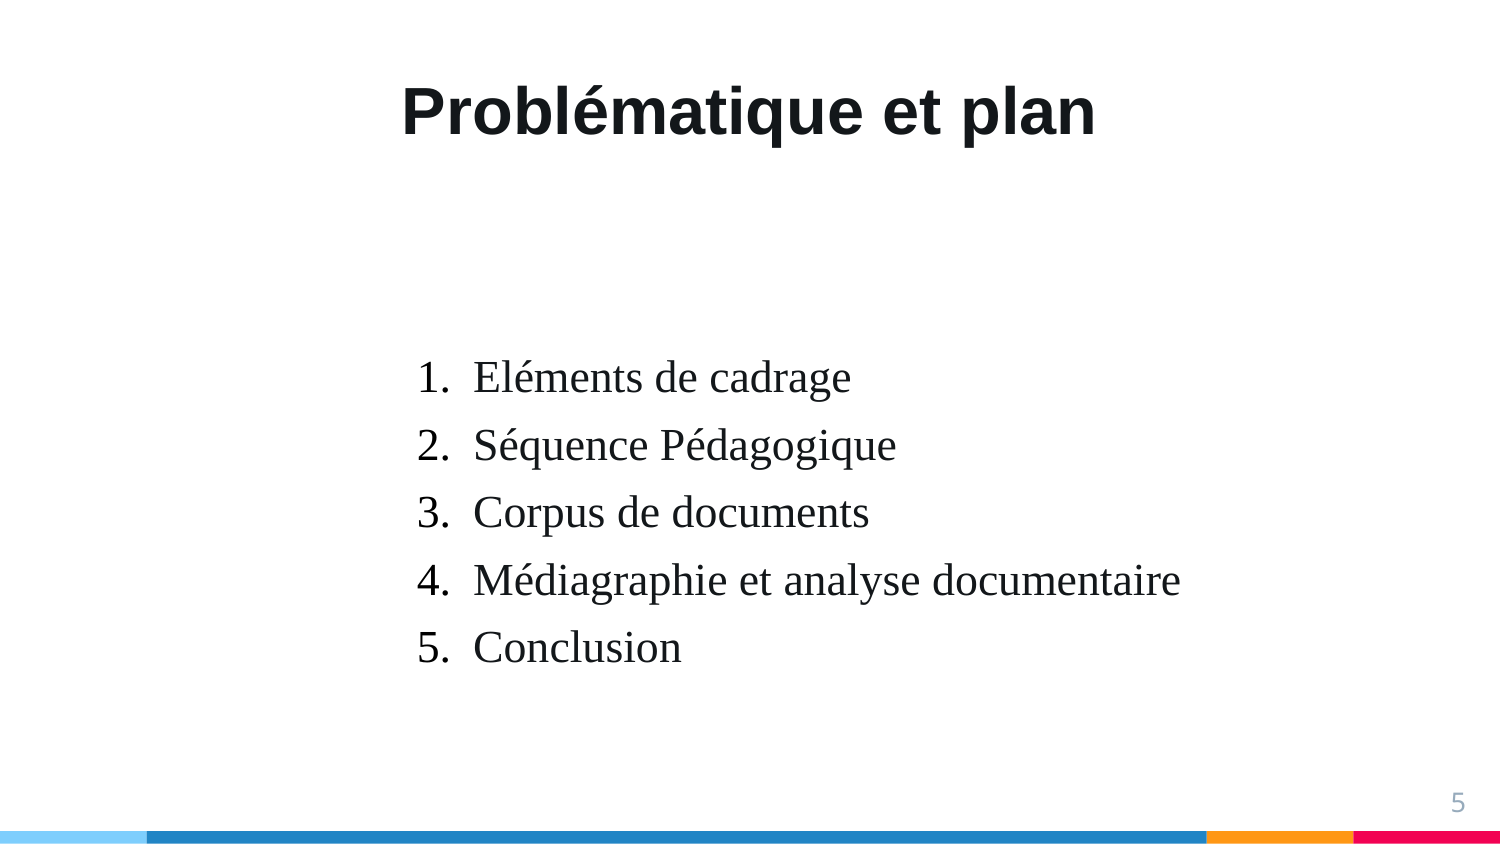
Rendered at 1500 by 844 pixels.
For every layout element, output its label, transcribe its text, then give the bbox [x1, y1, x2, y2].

slide_number <number> [1391, 770, 1482, 822]
title Problématique et plan [0, 21, 1500, 163]
text_box Eléments de cadrage Séquence Pédagogique Corpus de documents Médiagraphie et analyse documentaire Conclusion [401, 332, 1241, 709]
